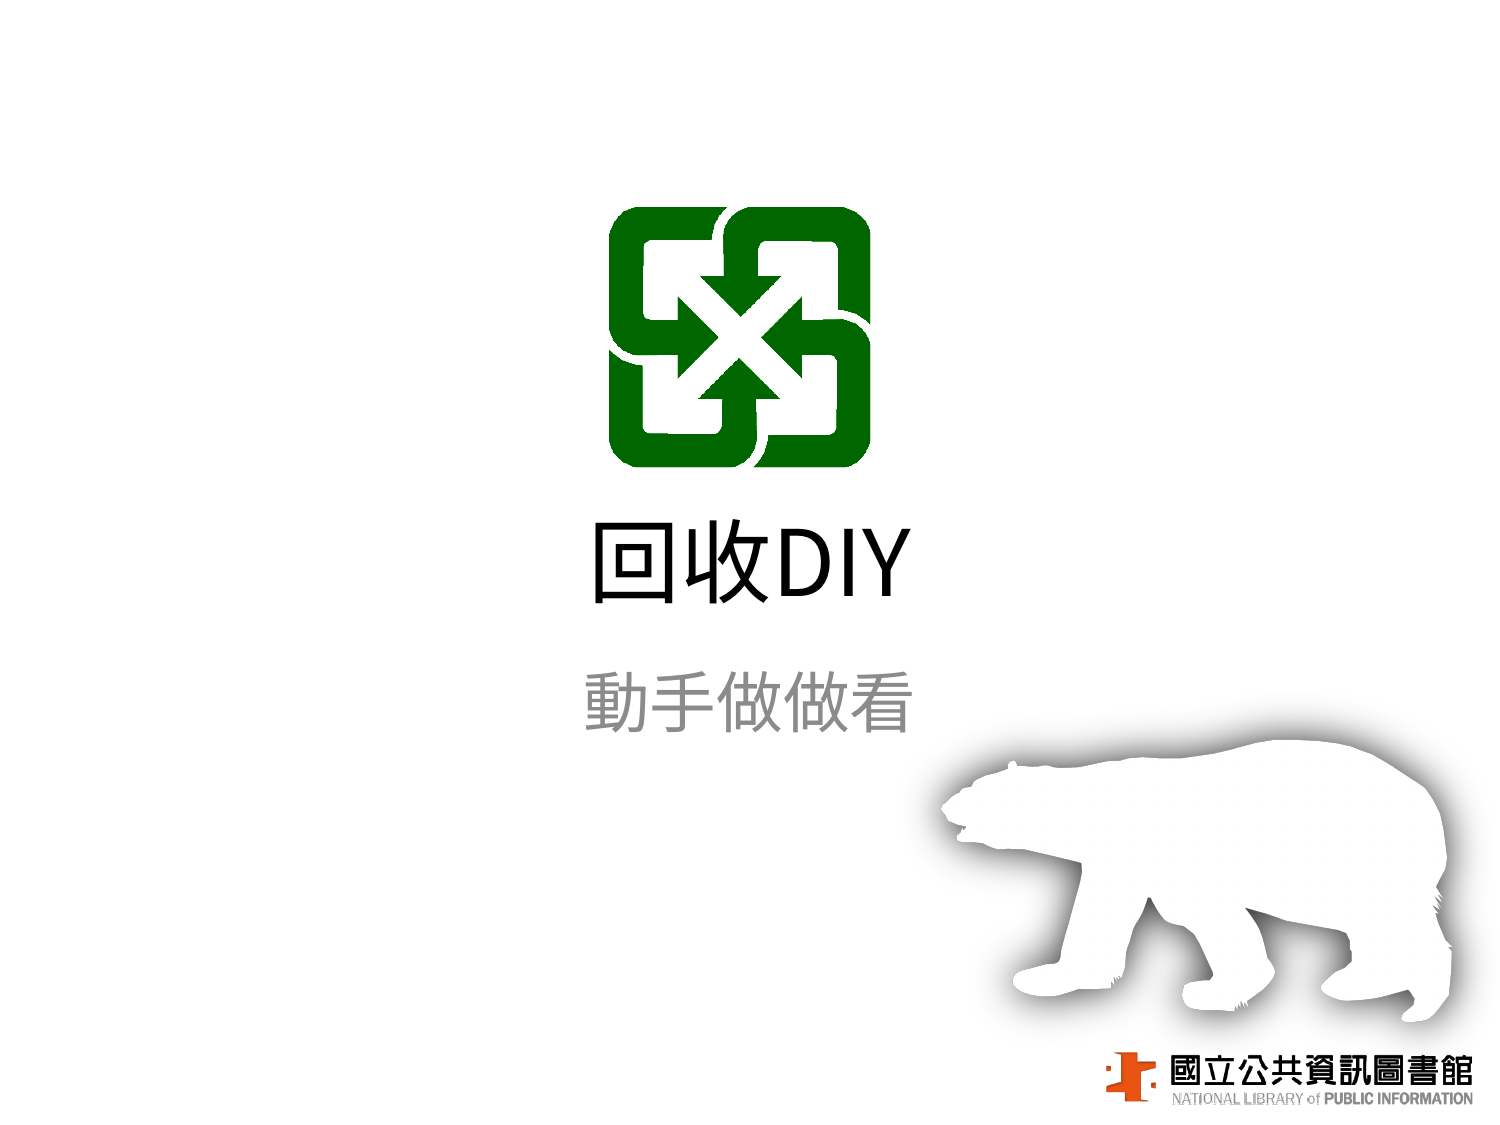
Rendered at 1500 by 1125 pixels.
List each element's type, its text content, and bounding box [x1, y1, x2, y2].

title 回收DIY [112, 439, 1388, 681]
subtitle 動手做做看 [225, 652, 1275, 941]
picture [1104, 1050, 1474, 1105]
picture [608, 206, 871, 468]
